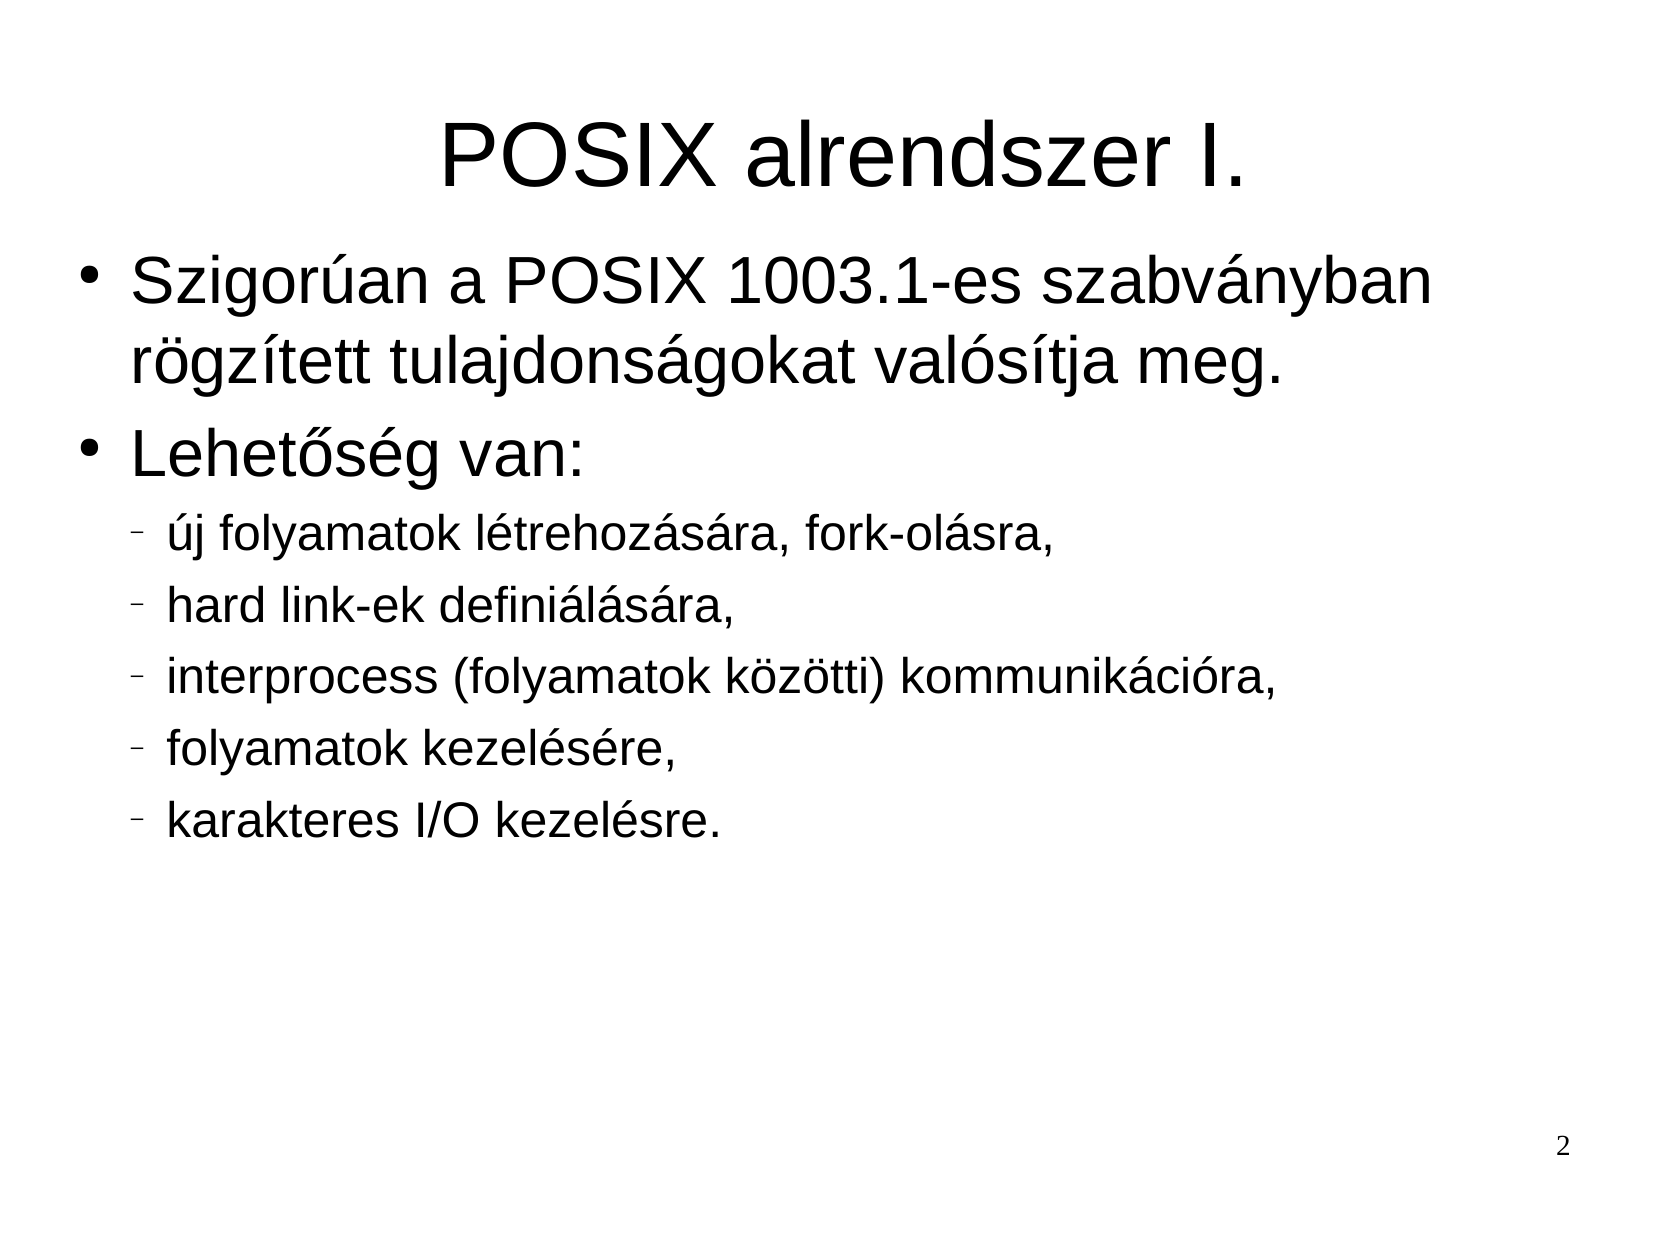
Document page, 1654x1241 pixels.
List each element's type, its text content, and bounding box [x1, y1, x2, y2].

title POSIX alrendszer I. [123, 46, 1530, 229]
list Szigorúan a POSIX 1003.1-es szabványban rögzített tulajdonságokat valósítja meg. Lehetőség van: új folyamatok létrehozására, fork-olásra, hard link-ek definiálására, interprocess (folyamatok közötti) kommunikációra, folyamatok kezelésére, karakteres I/O kezelésre. [45, 229, 1654, 1167]
